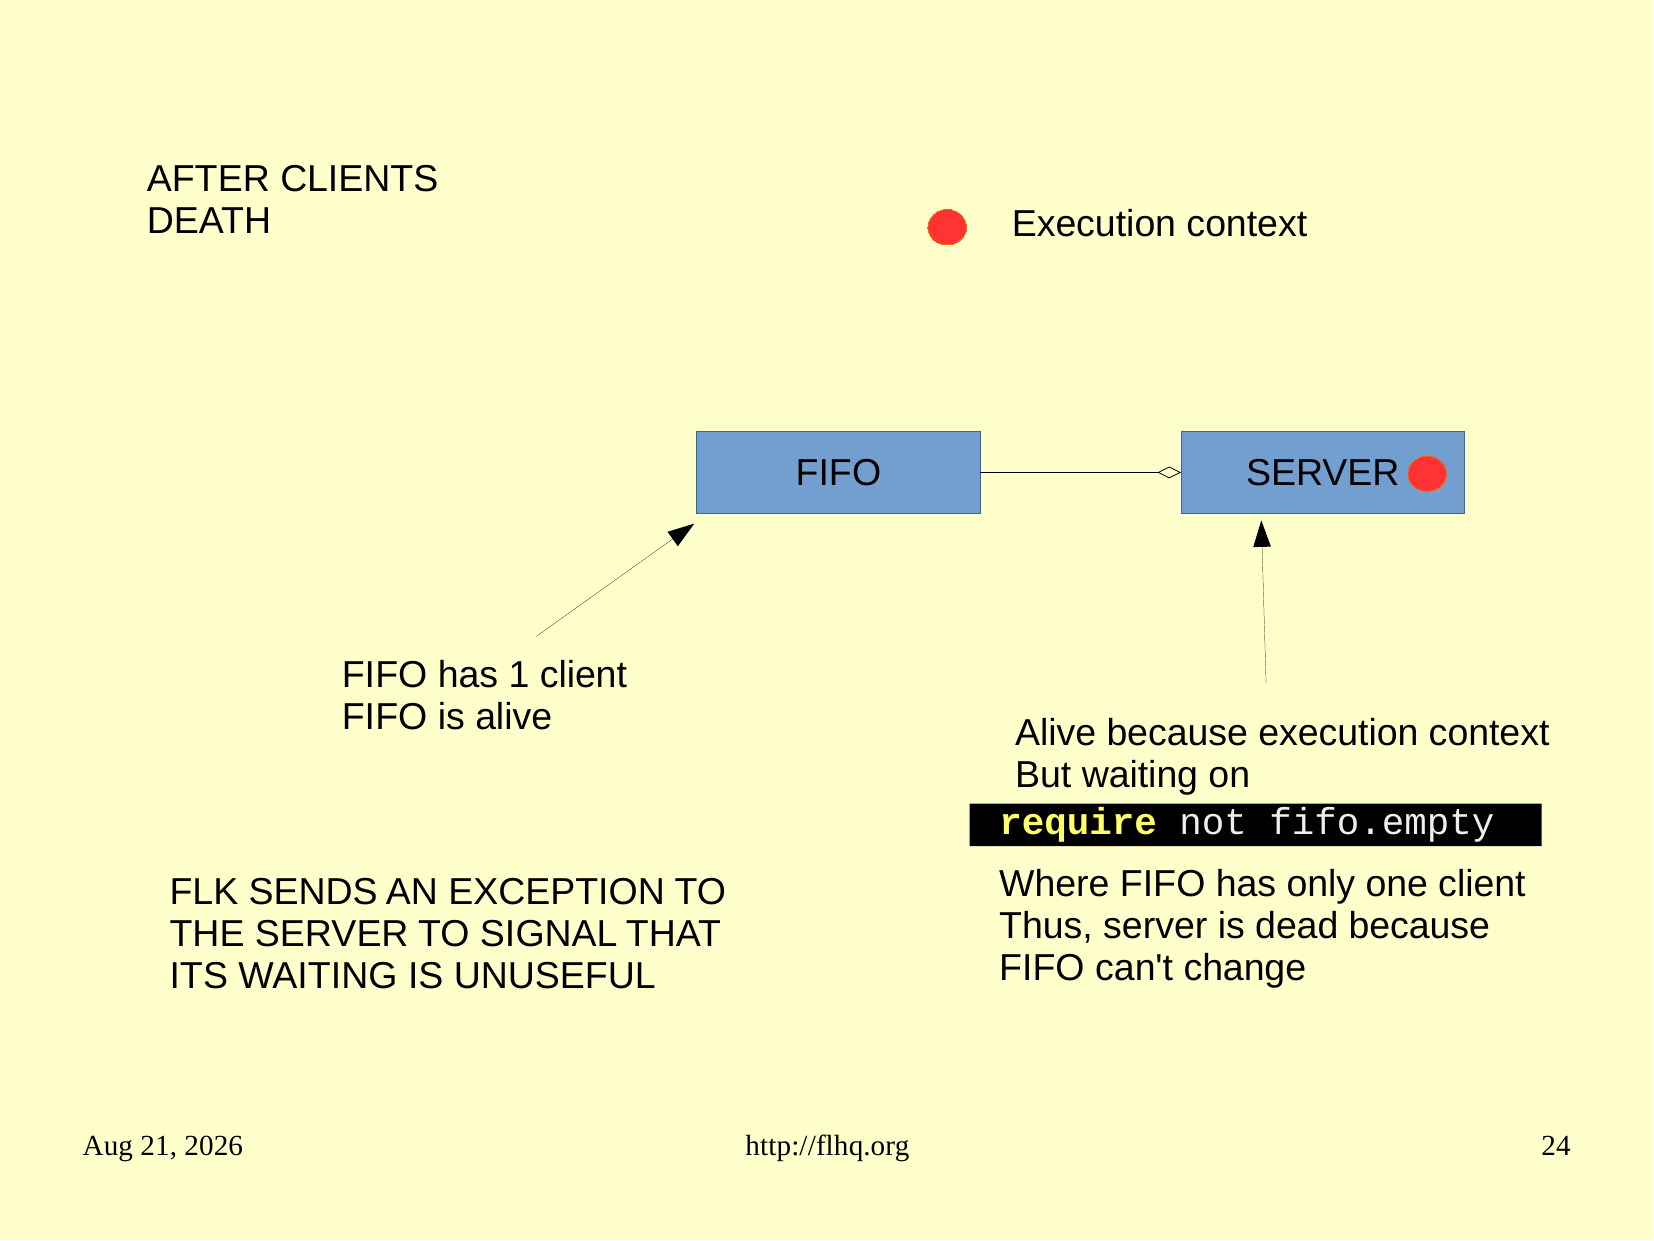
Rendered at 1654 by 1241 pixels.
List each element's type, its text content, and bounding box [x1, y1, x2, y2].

text_box Execution context [997, 195, 1323, 252]
text_box [927, 209, 967, 245]
text_box Where FIFO has only one client Thus, server is dead because FIFO can't change [984, 855, 1541, 997]
text_box AFTER CLIENTS DEATH [132, 149, 458, 249]
text_box SERVER [1181, 431, 1465, 514]
text_box FIFO has 1 client FIFO is alive [327, 646, 643, 745]
text_box FLK SENDS AN EXCEPTION TO THE SERVER TO SIGNAL THAT ITS WAITING IS UNUSEFUL [154, 863, 742, 1005]
text_box FIFO [696, 431, 981, 514]
text_box Alive because execution context But waiting on [1000, 703, 1565, 803]
text_box require not fifo.empty [969, 803, 1542, 847]
text_box [1407, 455, 1447, 492]
